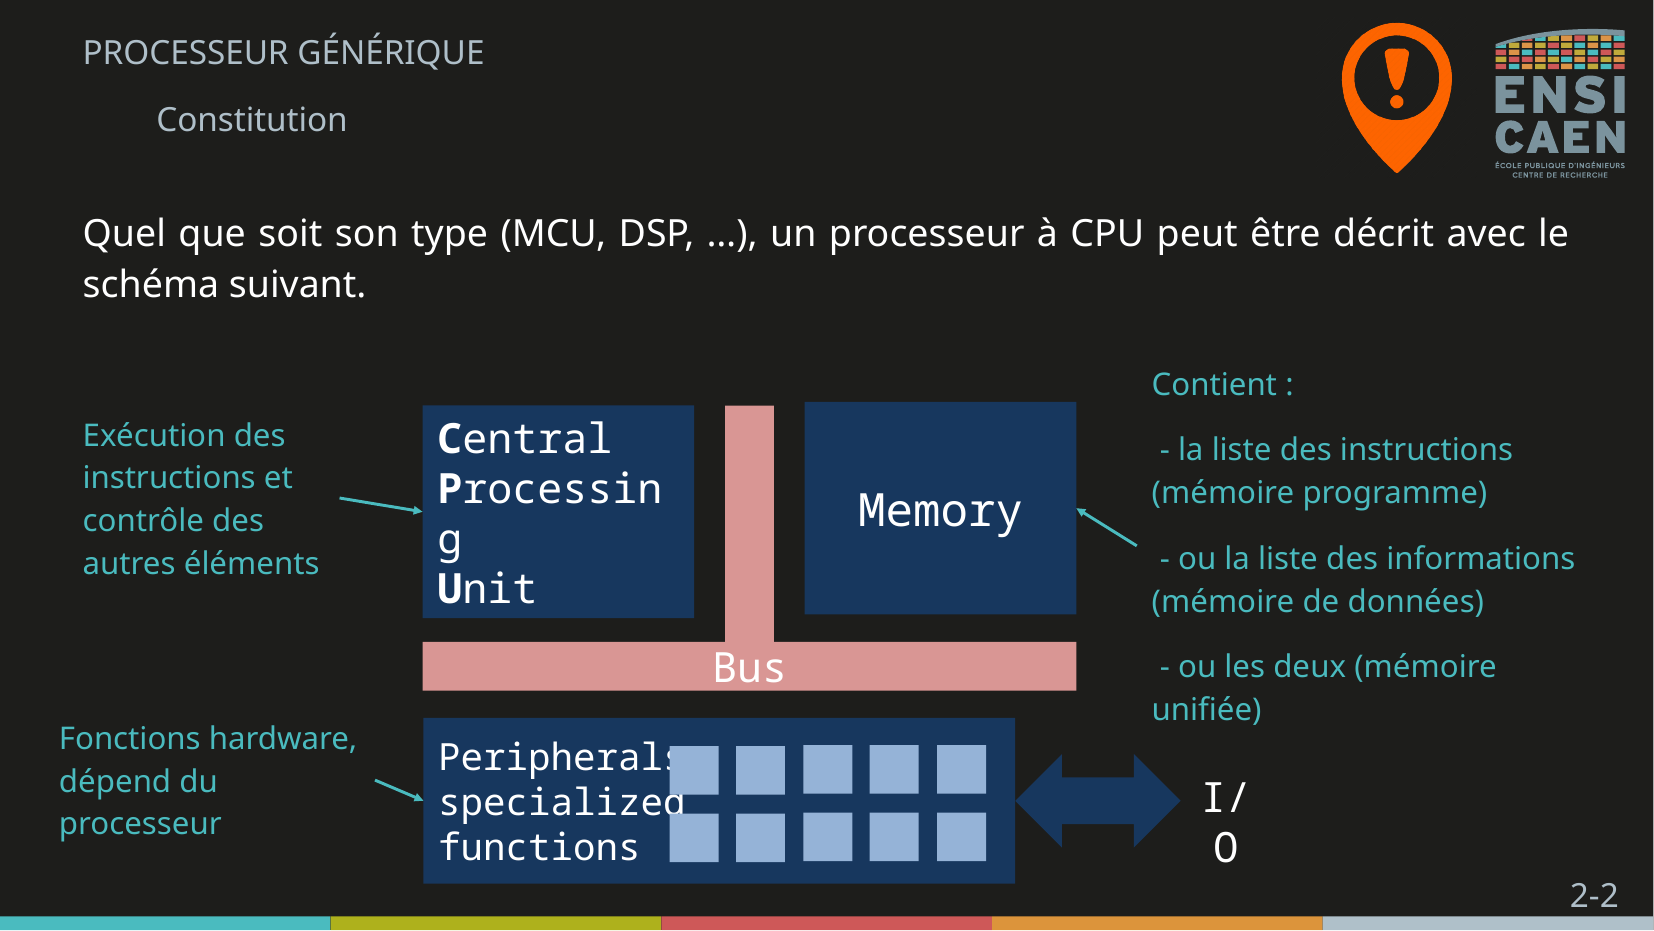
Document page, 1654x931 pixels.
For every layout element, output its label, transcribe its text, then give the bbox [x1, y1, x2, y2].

text_box [669, 813, 719, 863]
text_box Central Processing Unit [422, 405, 695, 619]
text_box [803, 812, 853, 862]
text_box Exécution des instructions et contrôle des autres éléments [67, 405, 340, 561]
text_box Peripherals specialized functions [423, 717, 1016, 884]
picture [1316, 17, 1477, 178]
text_box [803, 745, 853, 794]
text_box [736, 746, 785, 795]
text_box [869, 745, 919, 794]
text_box [725, 405, 774, 641]
text_box [937, 812, 987, 862]
text_box I/O [1175, 763, 1277, 878]
text_box [937, 745, 987, 794]
text_box Fonctions hardware, dépend du processeur [44, 708, 376, 830]
text_box [869, 812, 919, 862]
text_box [736, 813, 785, 863]
text_box Bus [422, 641, 1077, 691]
text_box Memory [804, 401, 1077, 615]
text_box [1015, 754, 1175, 848]
list Quel que soit son type (MCU, DSP, …), un processeur à CPU peut être décrit avec le schéma suivant. [82, 206, 1571, 916]
text_box Contient : - la liste des instructions (mémoire programme) - ou la liste des informations (mémoire de données) - ou les deux (mémoire unifiée) [1136, 354, 1610, 673]
title PROCESSEUR GÉNÉRIQUE Constitution [82, 0, 1467, 148]
text_box [669, 746, 719, 795]
